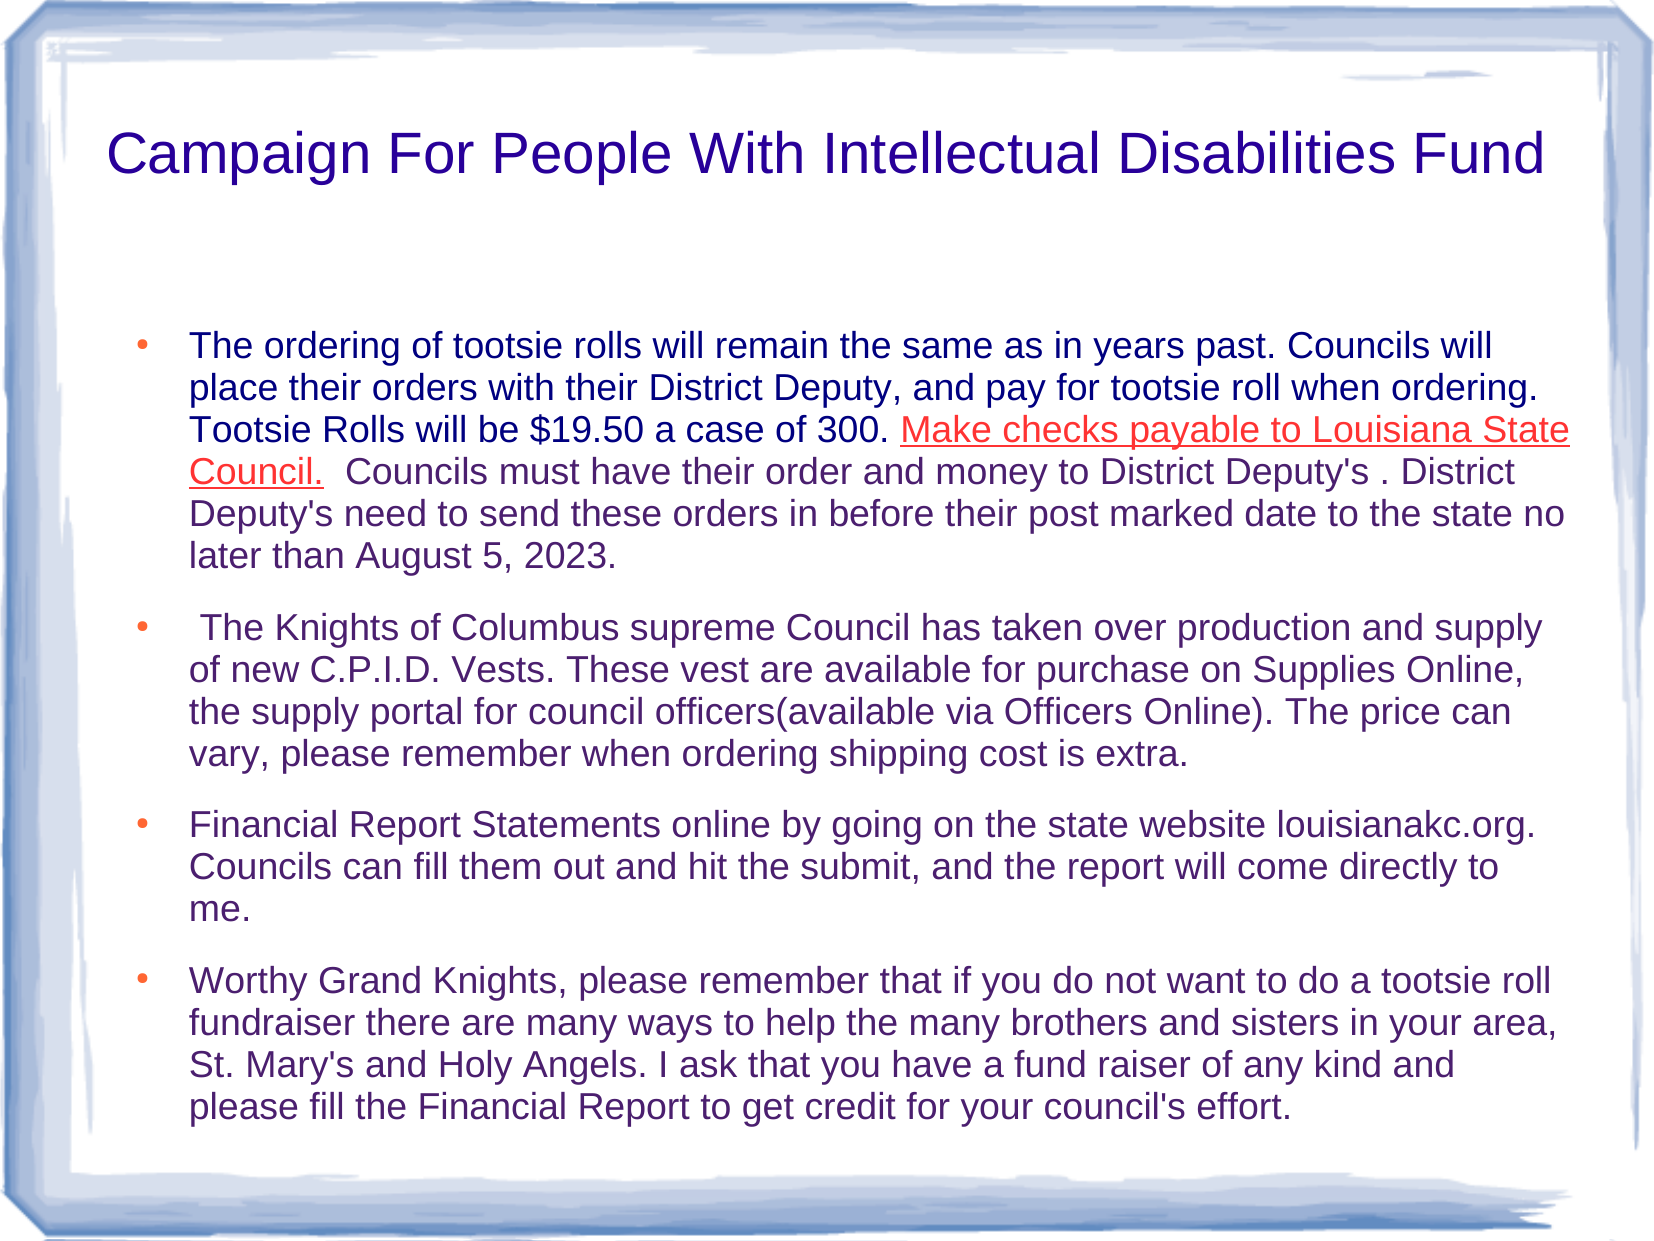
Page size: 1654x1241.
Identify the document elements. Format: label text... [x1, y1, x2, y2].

list The ordering of tootsie rolls will remain the same as in years past. Councils will place their orders with their District Deputy, and pay for tootsie roll when ordering. Tootsie Rolls will be $19.50 a case of 300. Make checks payable to Louisiana State Council. Councils must have their order and money to District Deputy's . District Deputy's need to send these orders in before their post marked date to the state no later than August 5, 2023. The Knights of Columbus supreme Council has taken over production and supply of new C.P.I.D. Vests. These vest are available for purchase on Supplies Online, the supply portal for council officers(available via Officers Online). The price can vary, please remember when ordering shipping cost is extra. Financial Report Statements online by going on the state website louisianakc.org. Councils can fill them out and hit the submit, and the report will come directly to me. Worthy Grand Knights, please remember that if you do not want to do a tootsie roll fundraiser there are many ways to help the many brothers and sisters in your area, St. Mary's and Holy Angels. I ask that you have a fund raiser of any kind and please fill the Financial Report to get credit for your council's effort. [118, 324, 1571, 1129]
picture [0, 0, 1654, 1241]
title Campaign For People With Intellectual Disabilities Fund [82, 49, 1571, 257]
